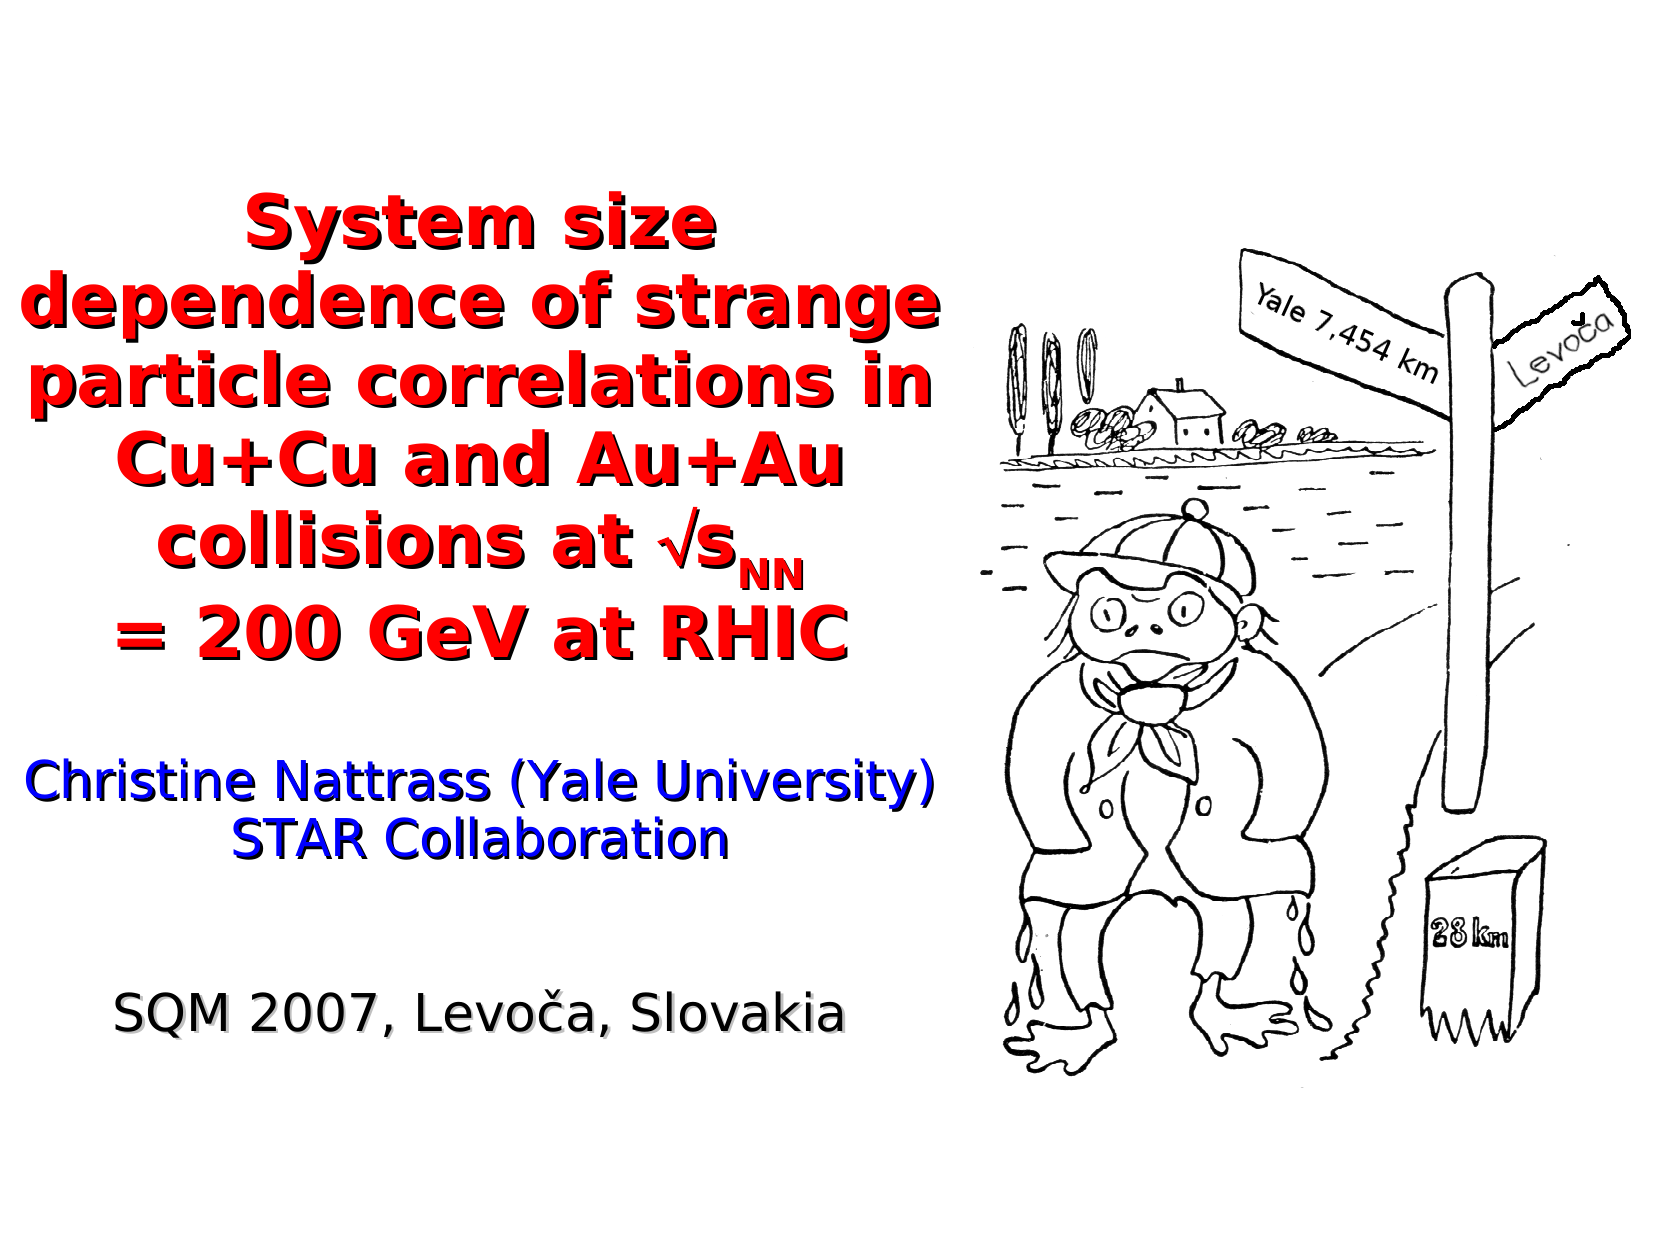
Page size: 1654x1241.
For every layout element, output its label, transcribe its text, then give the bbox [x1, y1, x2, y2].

picture [971, 195, 1631, 1096]
title System size dependence of strange particle correlations in Cu+Cu and Au+Au collisions at sNN = 200 GeV at RHIC Christine Nattrass (Yale University) STAR Collaboration SQM 2007, Levoča, Slovakia [11, 177, 950, 1048]
